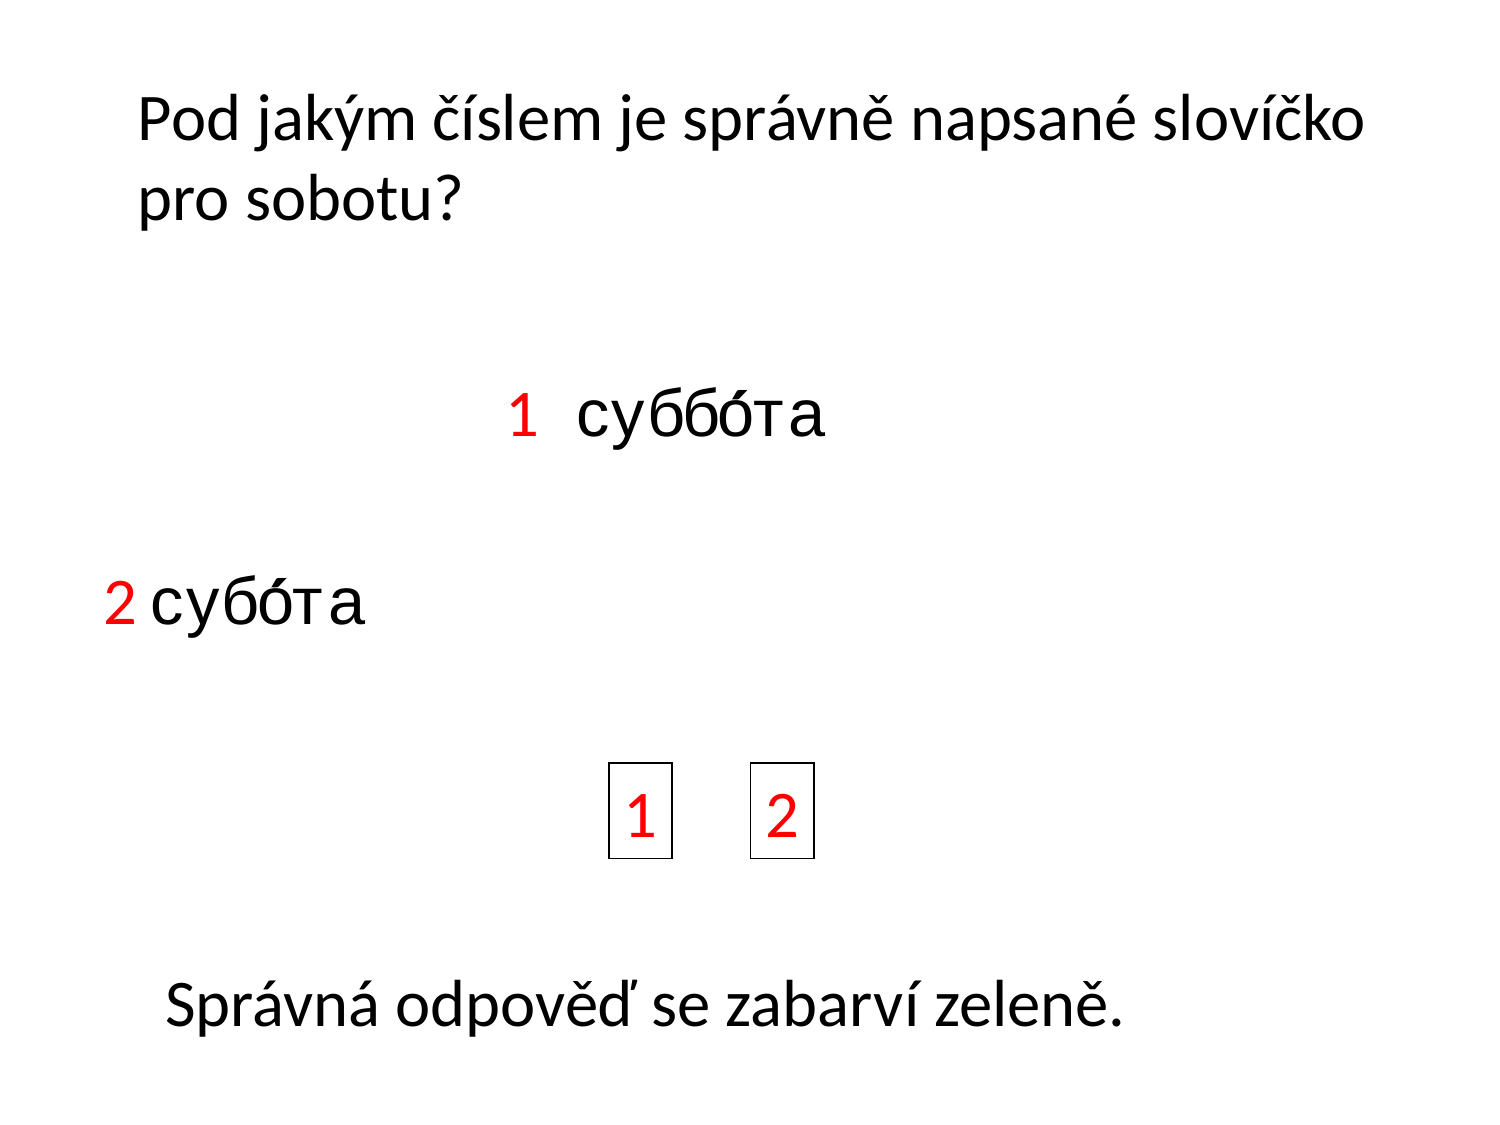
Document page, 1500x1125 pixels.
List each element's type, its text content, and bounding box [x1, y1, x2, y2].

text_box б [235, 582, 242, 592]
text_box 1 [490, 361, 555, 458]
text_box б [691, 394, 703, 409]
text_box б [692, 407, 703, 432]
text_box Správná odpověď se zabarví zeleně. [150, 952, 1142, 1048]
text_box т [304, 550, 313, 589]
text_box ´ [714, 361, 765, 458]
text_box т [765, 405, 774, 458]
text_box б [660, 361, 667, 392]
text_box о [242, 550, 254, 647]
text_box т [765, 361, 774, 401]
text_box т [304, 593, 313, 647]
text_box у [171, 550, 235, 647]
text_box с [153, 550, 171, 600]
text_box б [235, 550, 242, 579]
text_box б [235, 624, 242, 647]
text_box ´ [254, 550, 304, 647]
text_box б [660, 395, 667, 405]
text_box 1 [608, 763, 673, 859]
text_box с [561, 361, 596, 458]
text_box б [660, 436, 667, 458]
text_box 2 [750, 763, 815, 859]
text_box Pod jakým číslem je správně napsané slovíčko pro sobotu? [123, 66, 1383, 242]
text_box а [313, 550, 381, 647]
text_box с [585, 405, 596, 432]
text_box а [774, 361, 841, 458]
text_box 2 [88, 550, 153, 647]
text_box с [159, 593, 171, 620]
text_box б [235, 595, 242, 620]
text_box б [660, 407, 667, 432]
text_box б [667, 361, 703, 458]
text_box у [596, 361, 660, 458]
text_box с [153, 613, 171, 647]
text_box о [703, 361, 714, 458]
